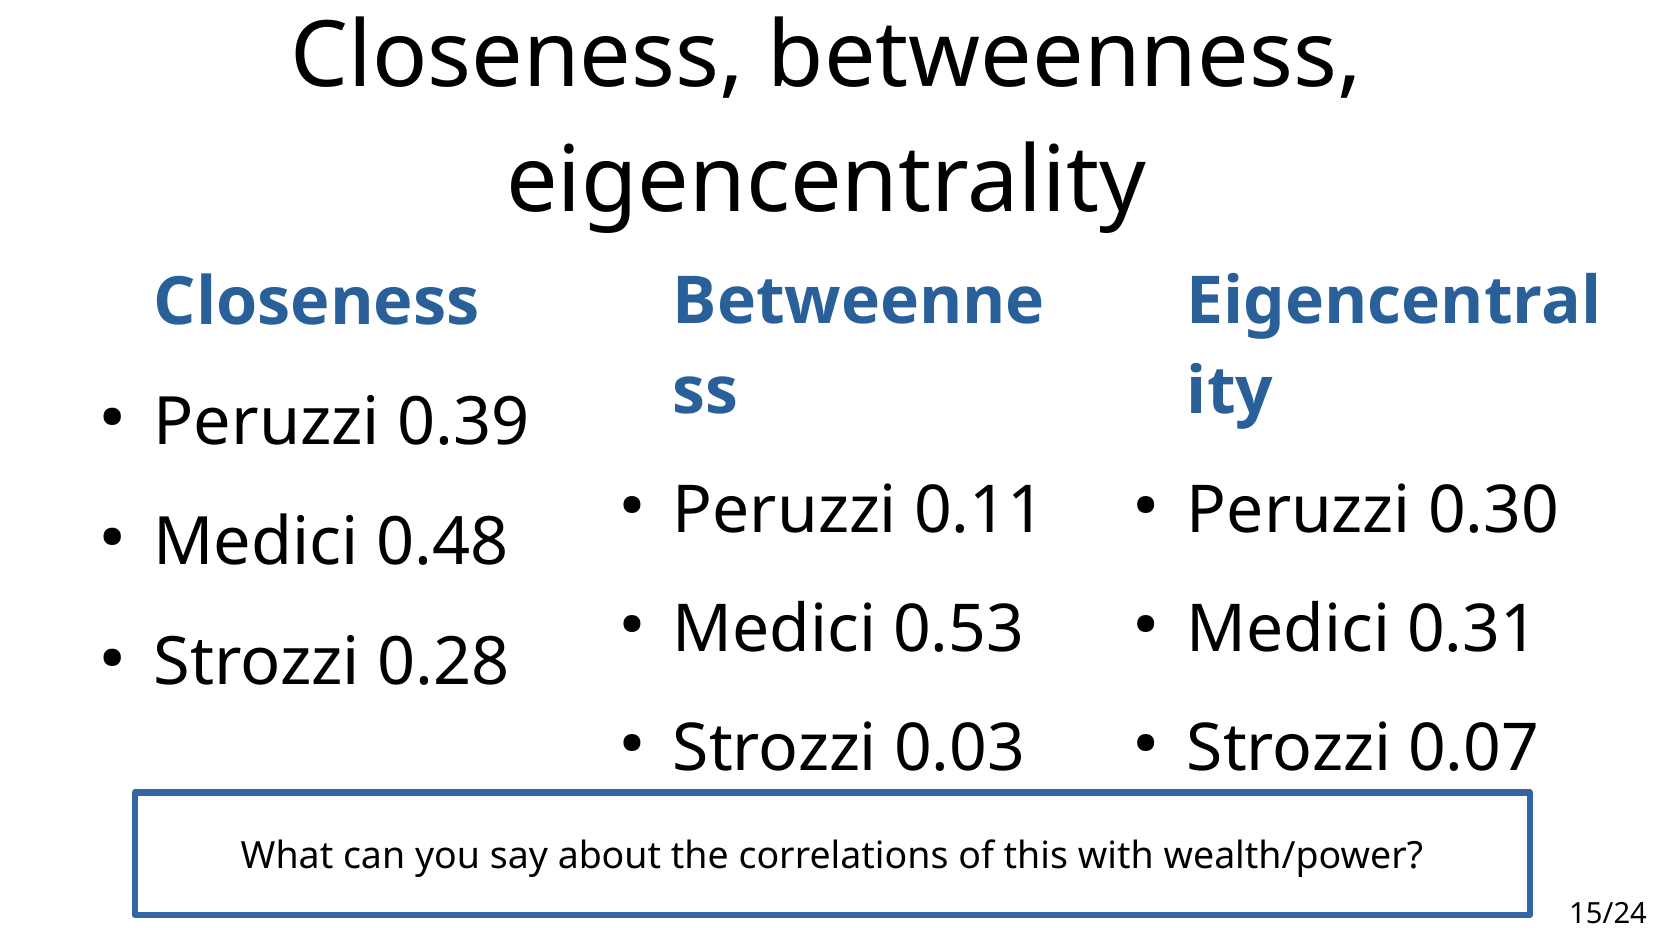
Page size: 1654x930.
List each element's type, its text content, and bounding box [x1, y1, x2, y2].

text_box What can you say about the correlations of this with wealth/power? [135, 792, 1531, 916]
list Closeness Peruzzi 0.39 Medici 0.48 Strozzi 0.28 [82, 252, 556, 793]
list Betweenness Peruzzi 0.11 Medici 0.53 Strozzi 0.03 [602, 252, 1060, 792]
title Closeness, betweenness, eigencentrality [82, 1, 1571, 225]
list Eigencentrality Peruzzi 0.30 Medici 0.31 Strozzi 0.07 [1116, 253, 1606, 793]
